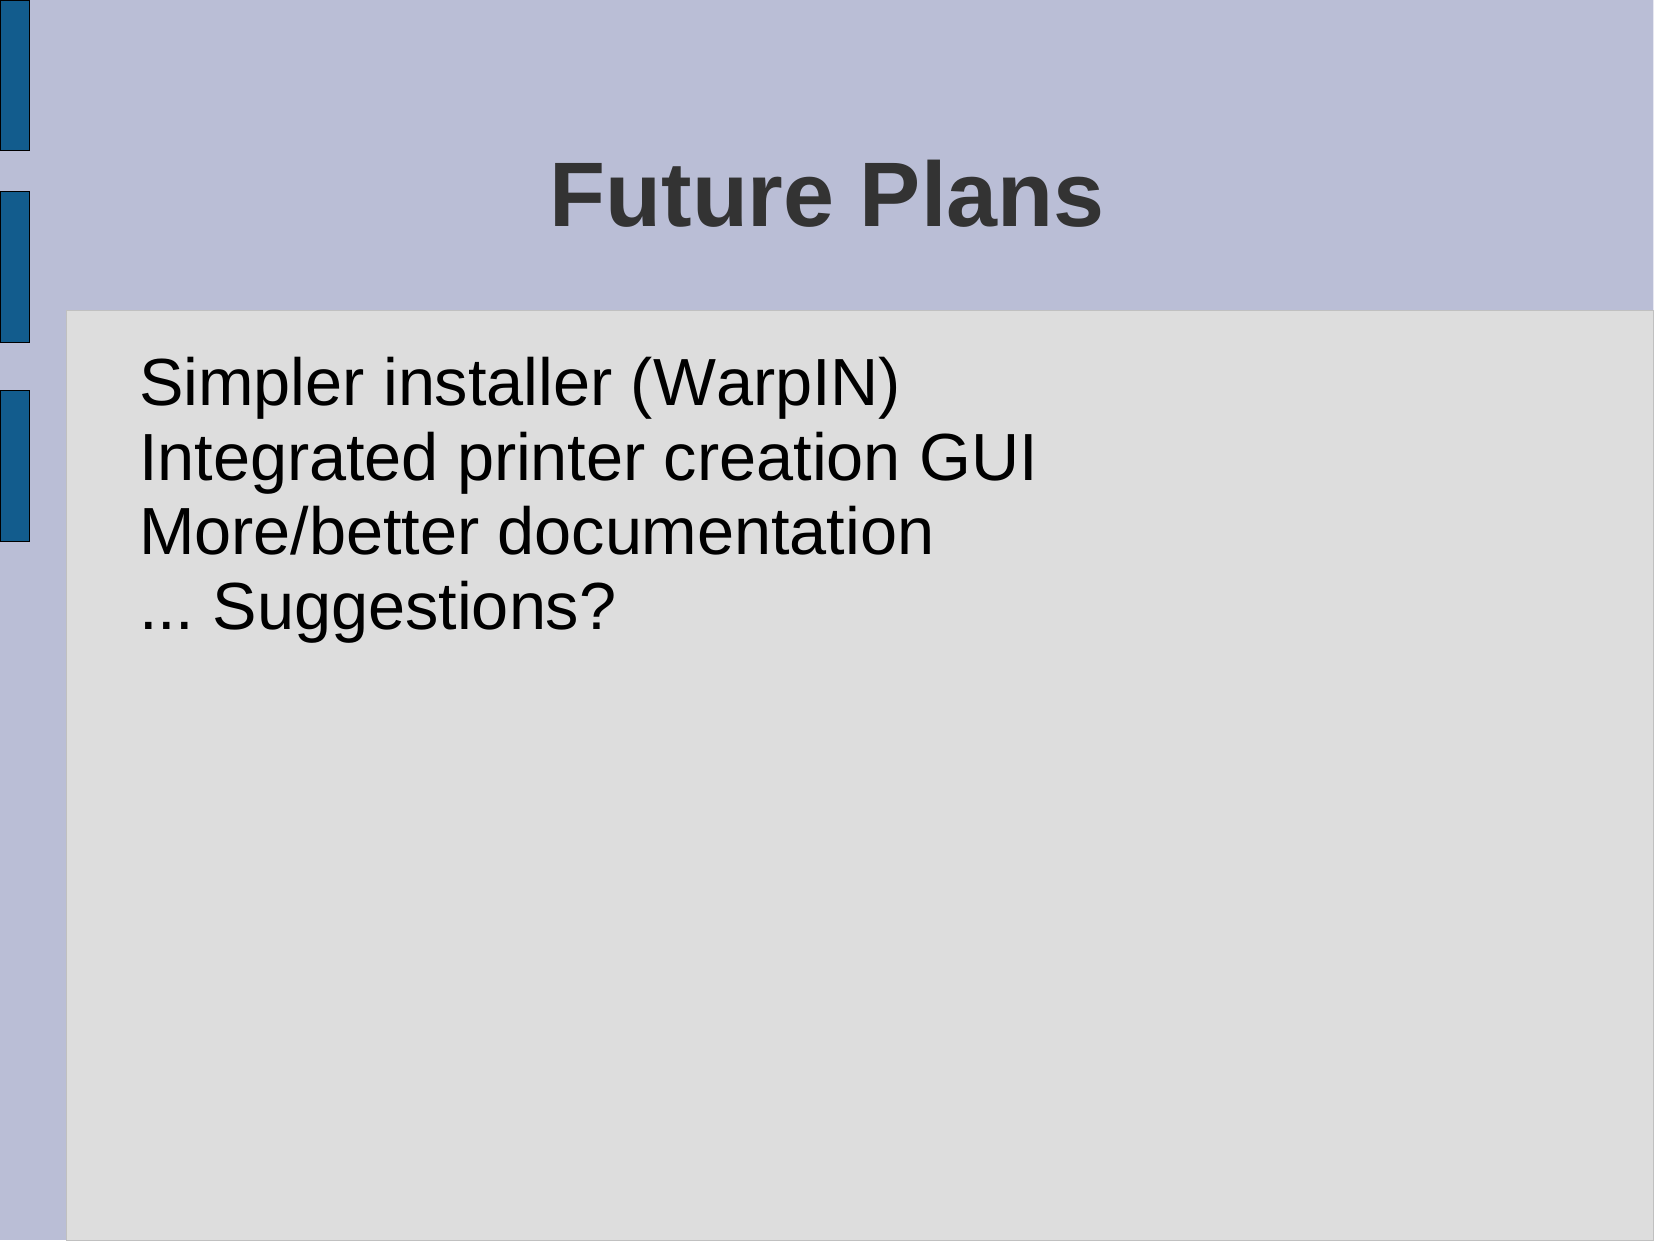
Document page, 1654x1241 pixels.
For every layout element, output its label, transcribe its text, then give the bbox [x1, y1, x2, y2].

list Simpler installer (WarpIN) Integrated printer creation GUI More/better documentation ... Suggestions? [121, 344, 1534, 1127]
title Future Plans [121, 91, 1534, 299]
